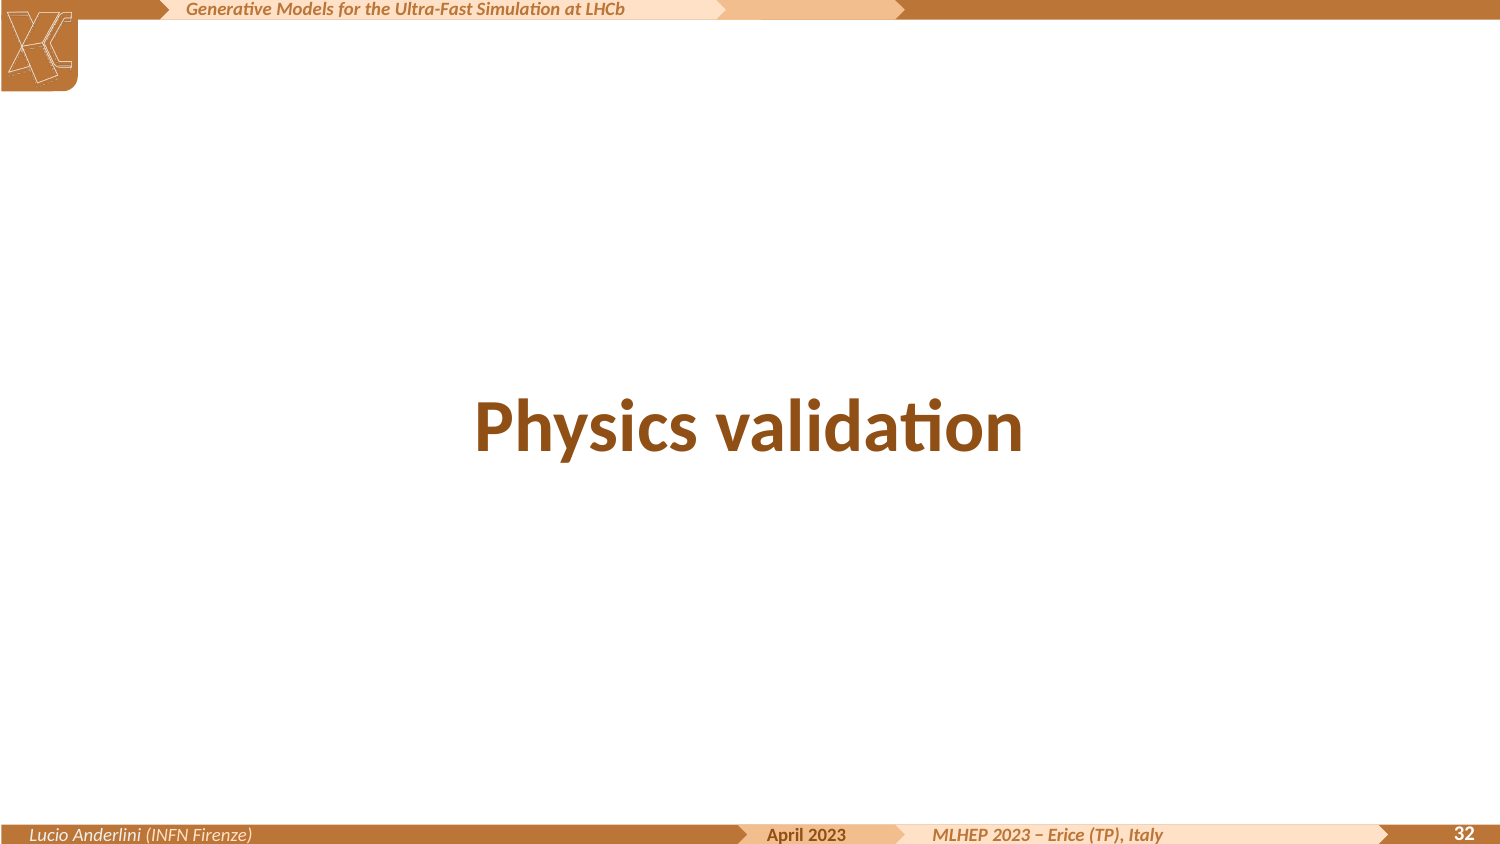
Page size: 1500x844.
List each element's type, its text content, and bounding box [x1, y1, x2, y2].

slide_number <number> [1429, 819, 1491, 844]
title Physics validation [51, 352, 1449, 491]
